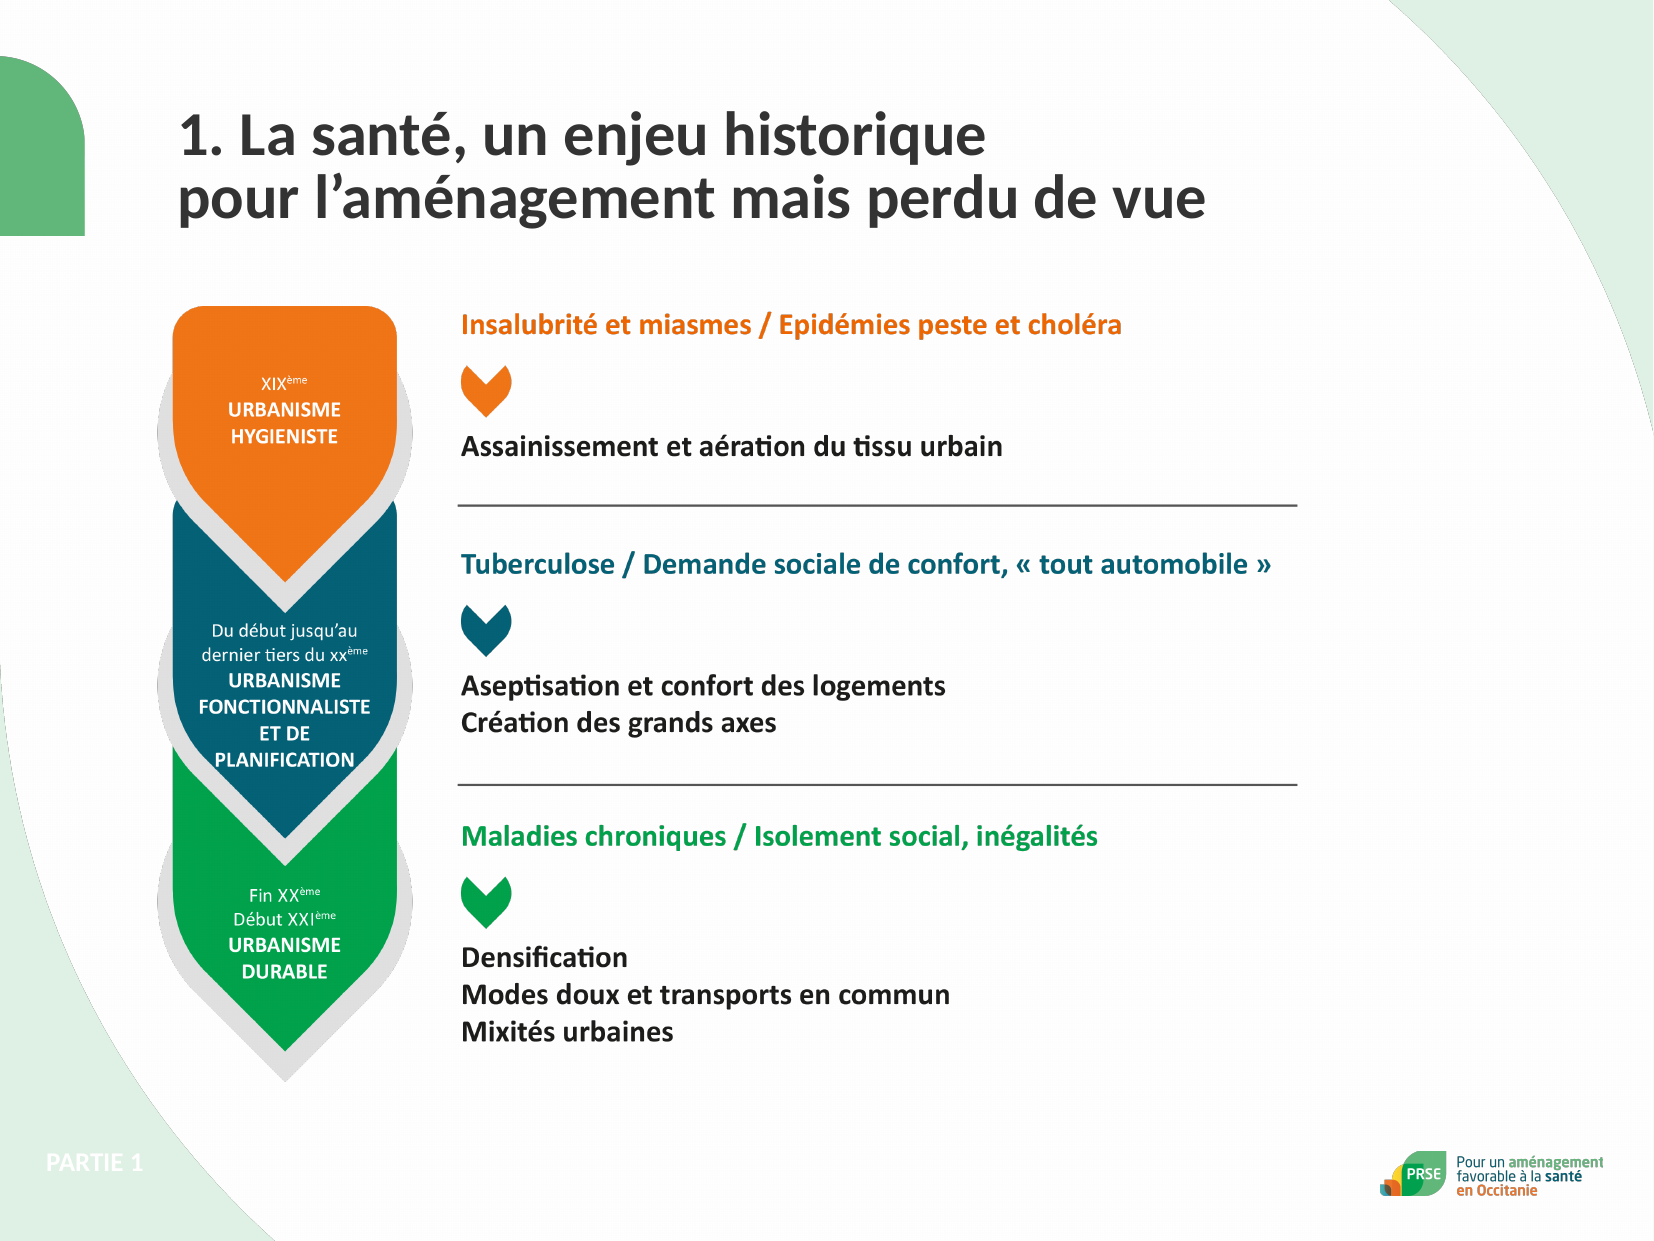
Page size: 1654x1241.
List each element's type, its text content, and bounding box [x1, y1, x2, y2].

title 1. La santé, un enjeu historique pour l’aménagement mais perdu de vue [177, 95, 1619, 248]
text_box PARTIE 1 [31, 1144, 304, 1193]
picture [0, 0, 1654, 1241]
